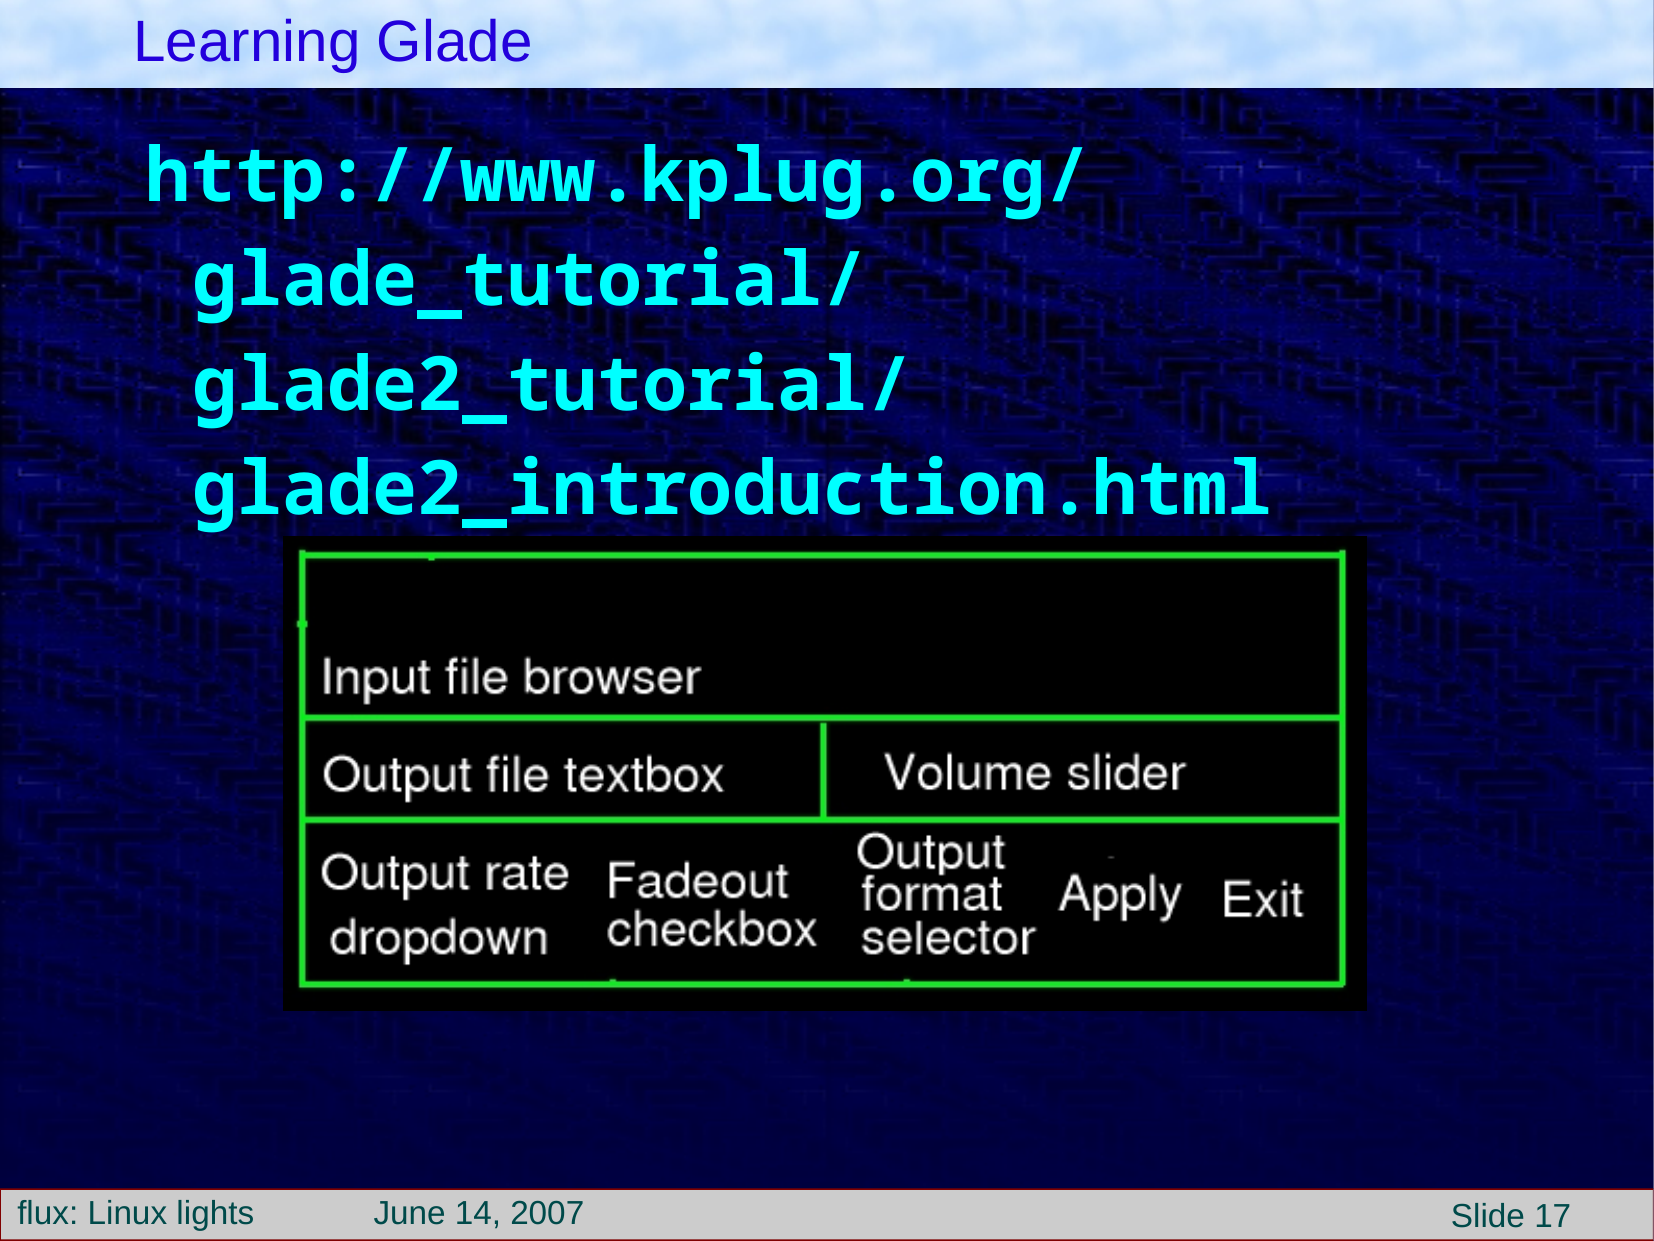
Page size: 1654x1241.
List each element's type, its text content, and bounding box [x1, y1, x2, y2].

text_box [669, 1189, 1436, 1241]
text_box flux: Linux lights June 14, 2007 [2, 1186, 669, 1241]
list http://www.kplug.org/glade_tutorial/glade2_tutorial/glade2_introduction.html [51, 119, 1609, 405]
text_box Learning Glade [0, 0, 1654, 88]
picture [0, 88, 1654, 1189]
text_box Slide <number> [1436, 1189, 1654, 1241]
